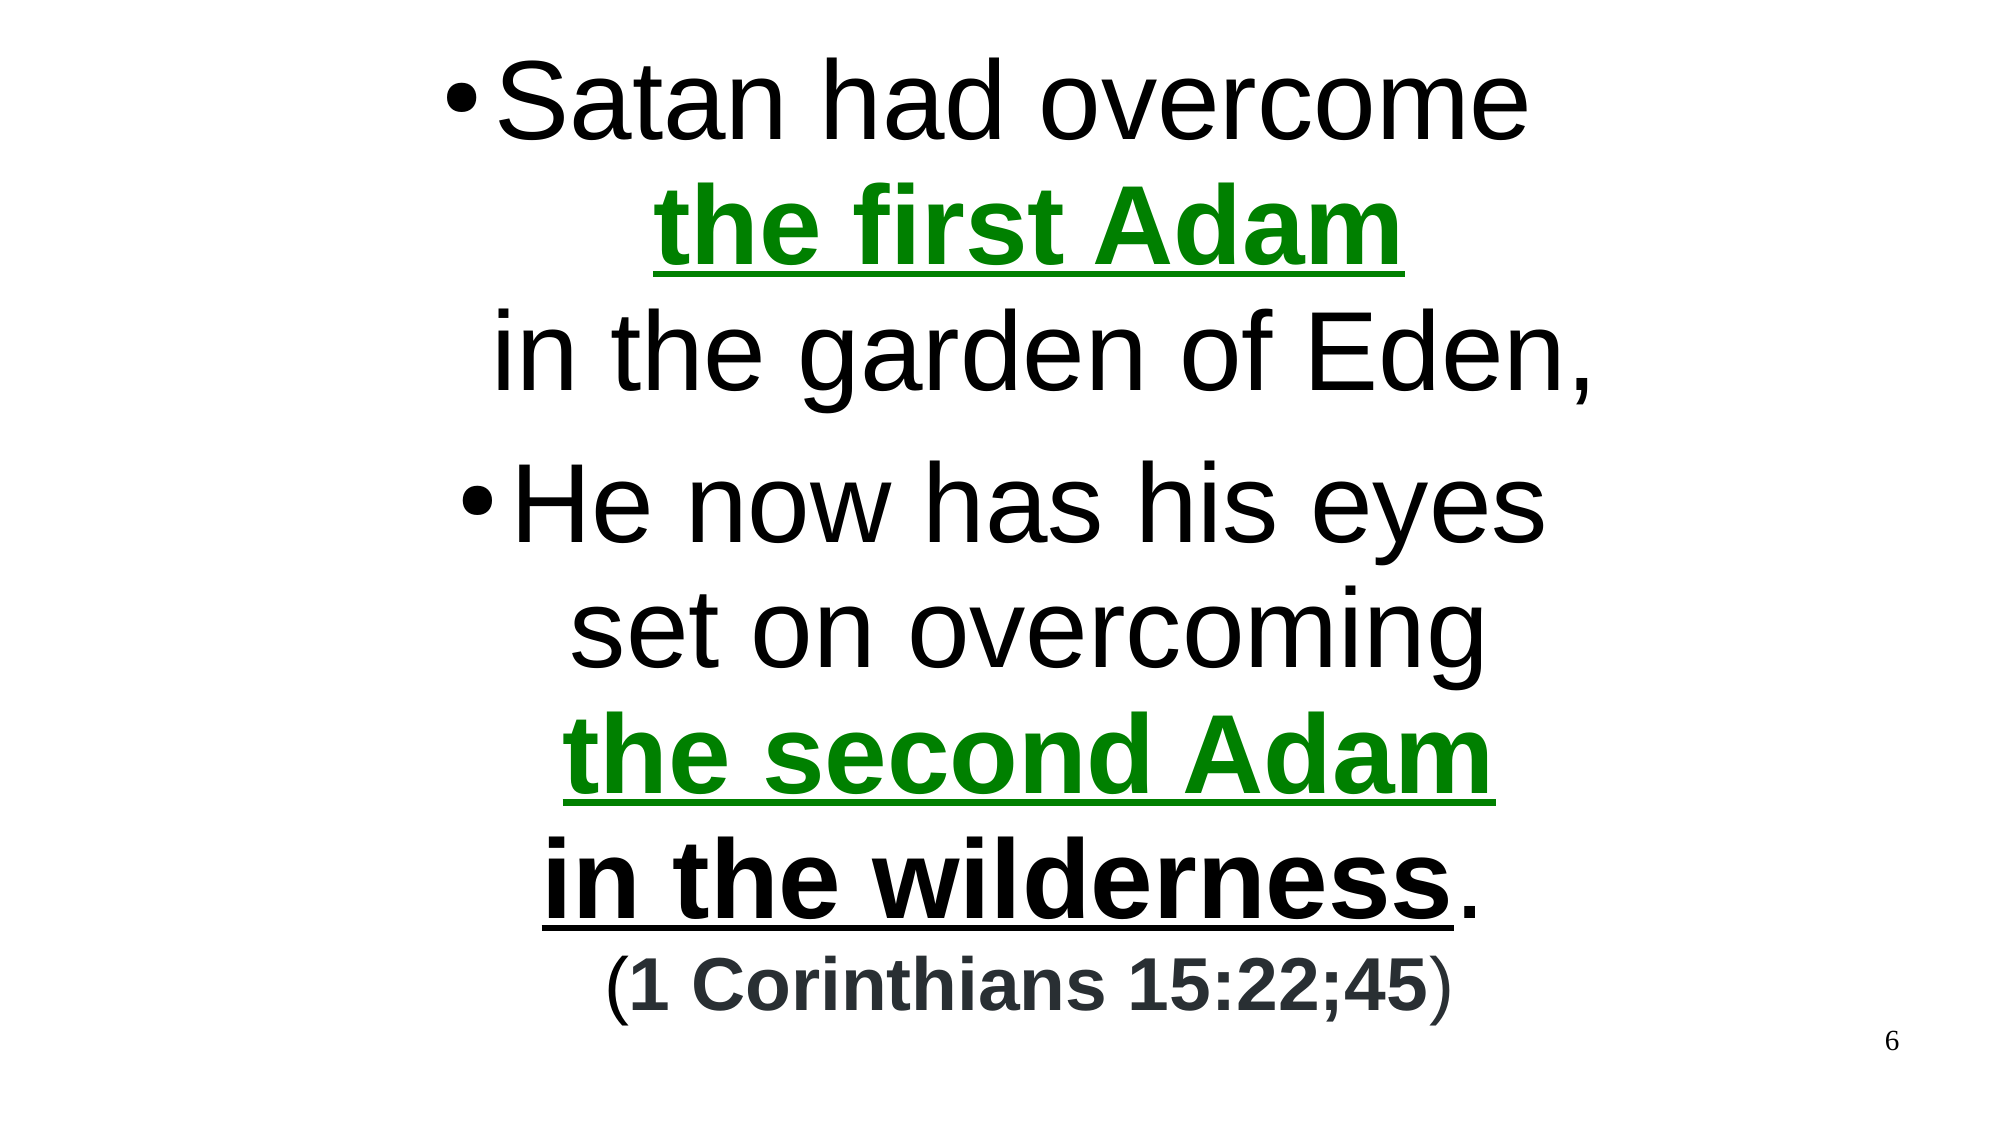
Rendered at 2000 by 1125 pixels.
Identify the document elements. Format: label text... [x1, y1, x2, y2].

list Satan had overcome the first Adam in the garden of Eden, He now has his eyes set on overcoming the second Adam in the wilderness. (1 Corinthians 15:22;45) [0, 37, 1988, 1088]
